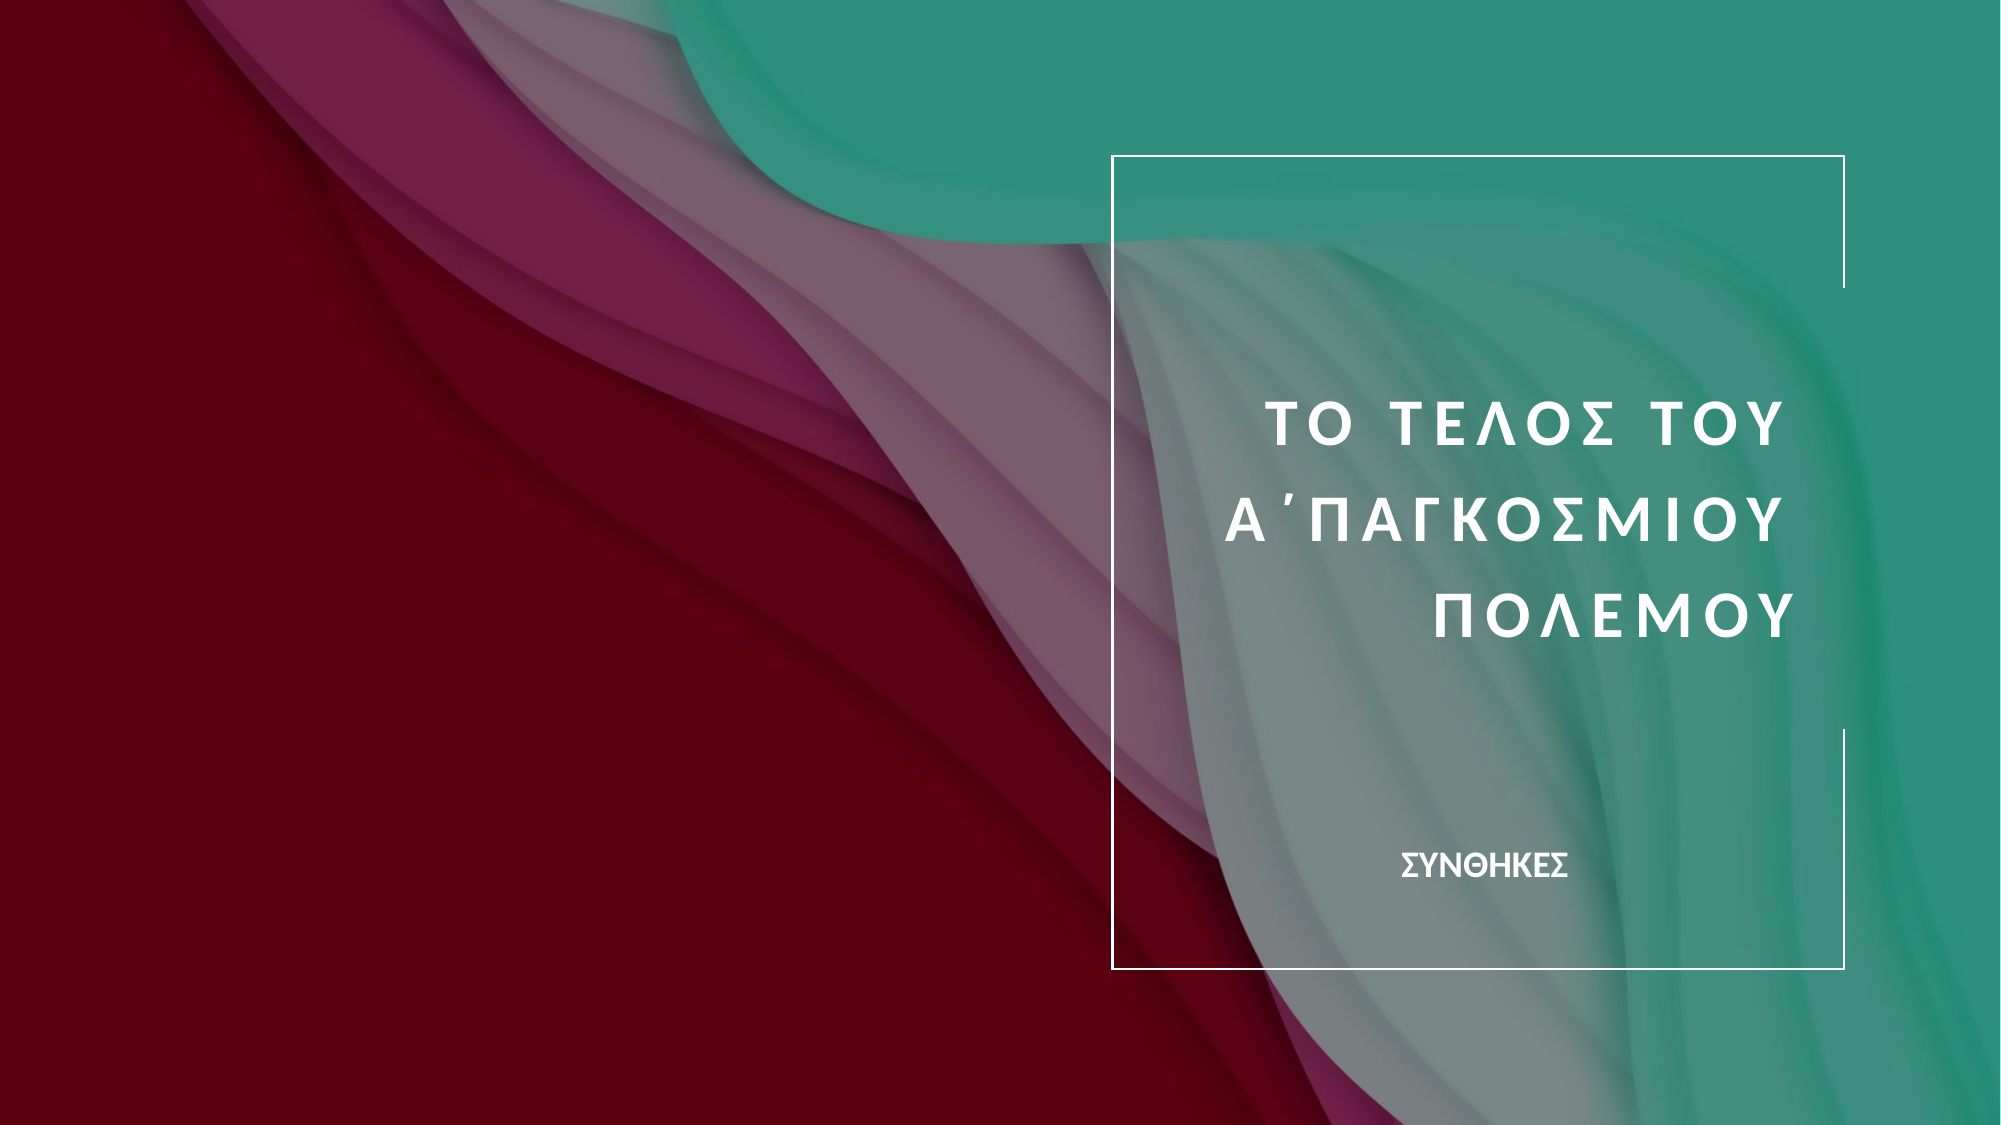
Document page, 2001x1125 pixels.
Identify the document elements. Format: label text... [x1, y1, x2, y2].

subtitle ΣΥΝΘΗΚΕΣ [1209, 737, 1761, 893]
title ΤΟ ΤΕΛΟΣ ΤΟΥ Α΄ΠΑΓΚΟΣΜΙΟΥ ΠΟΛΕΜΟΥ [1209, 333, 1886, 681]
picture [0, 0, 2000, 1125]
